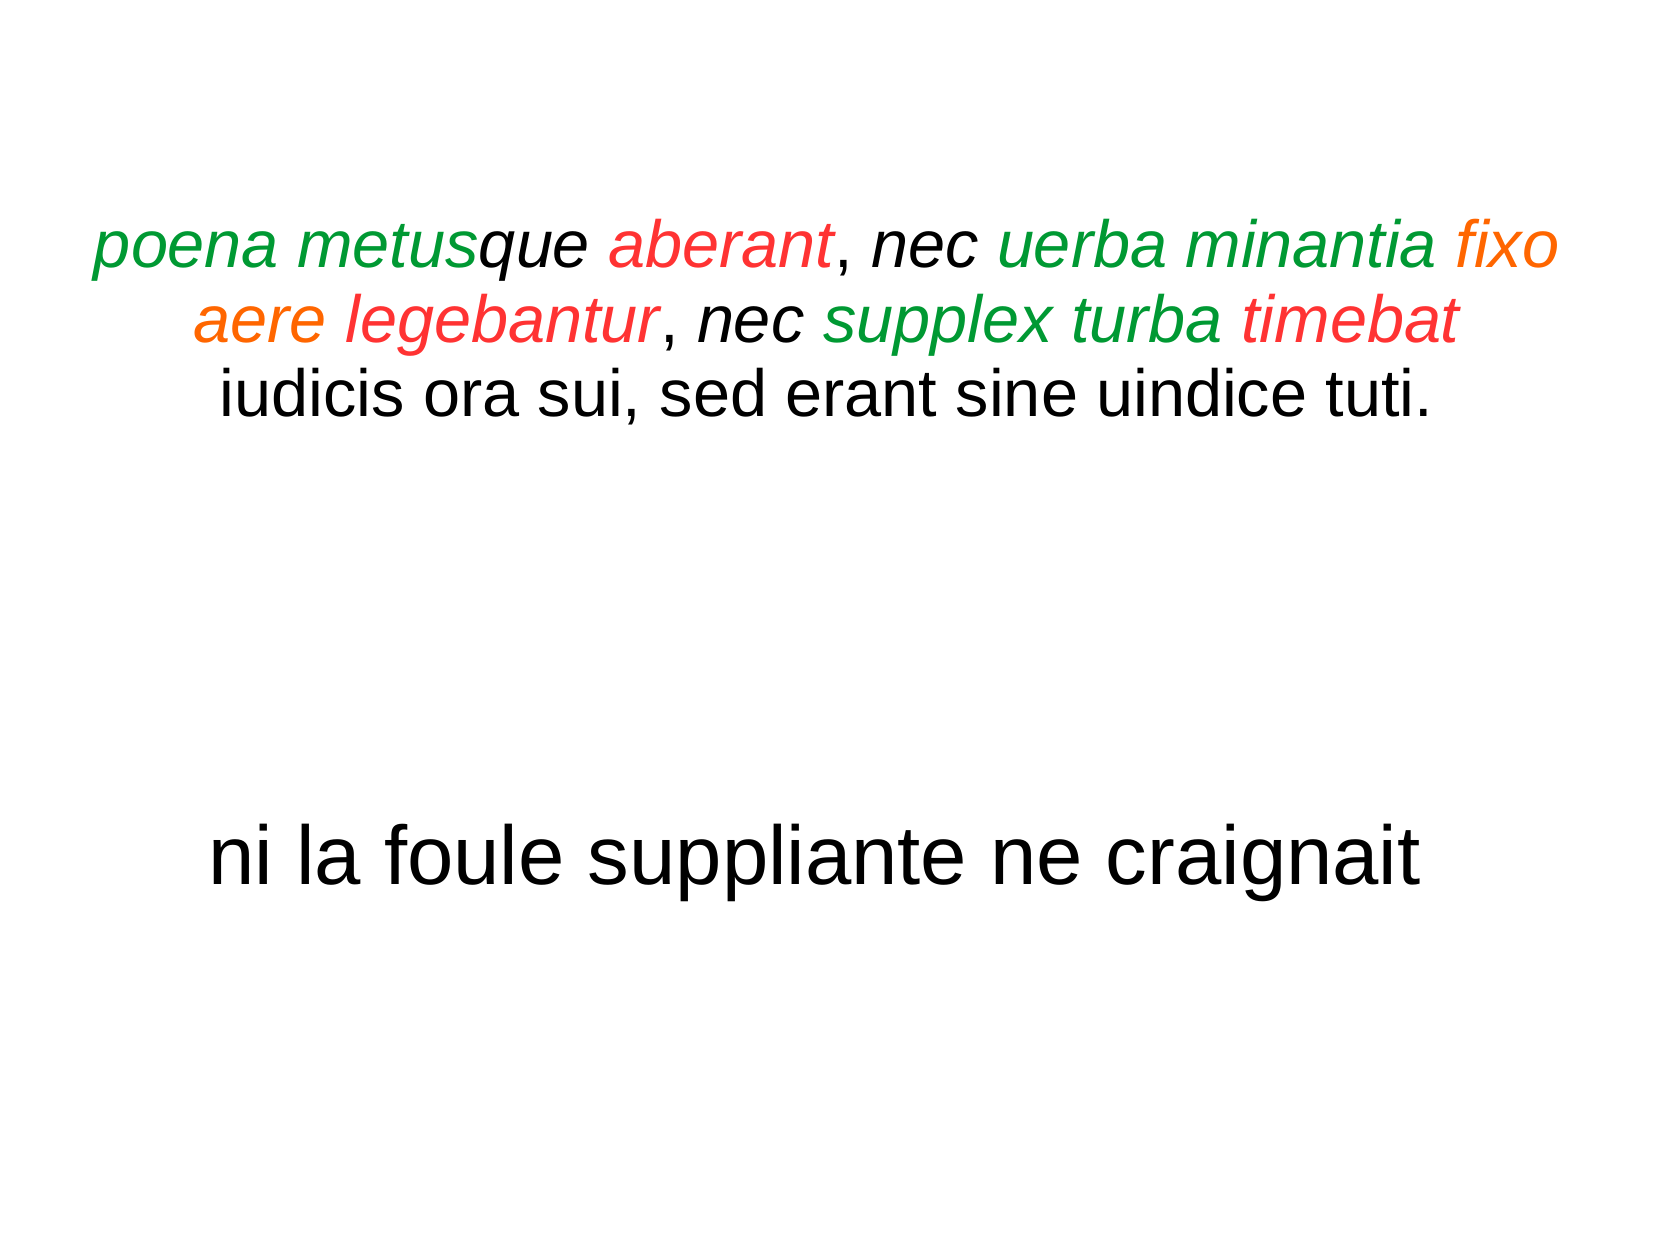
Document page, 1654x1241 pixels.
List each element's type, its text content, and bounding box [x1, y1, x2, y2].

subtitle ni la foule suppliante ne craignait [82, 602, 1571, 1109]
title poena metusque aberant, nec uerba minantia fixo aere legebantur, nec supplex turba timebat iudicis ora sui, sed erant sine uindice tuti. [47, 35, 1607, 603]
